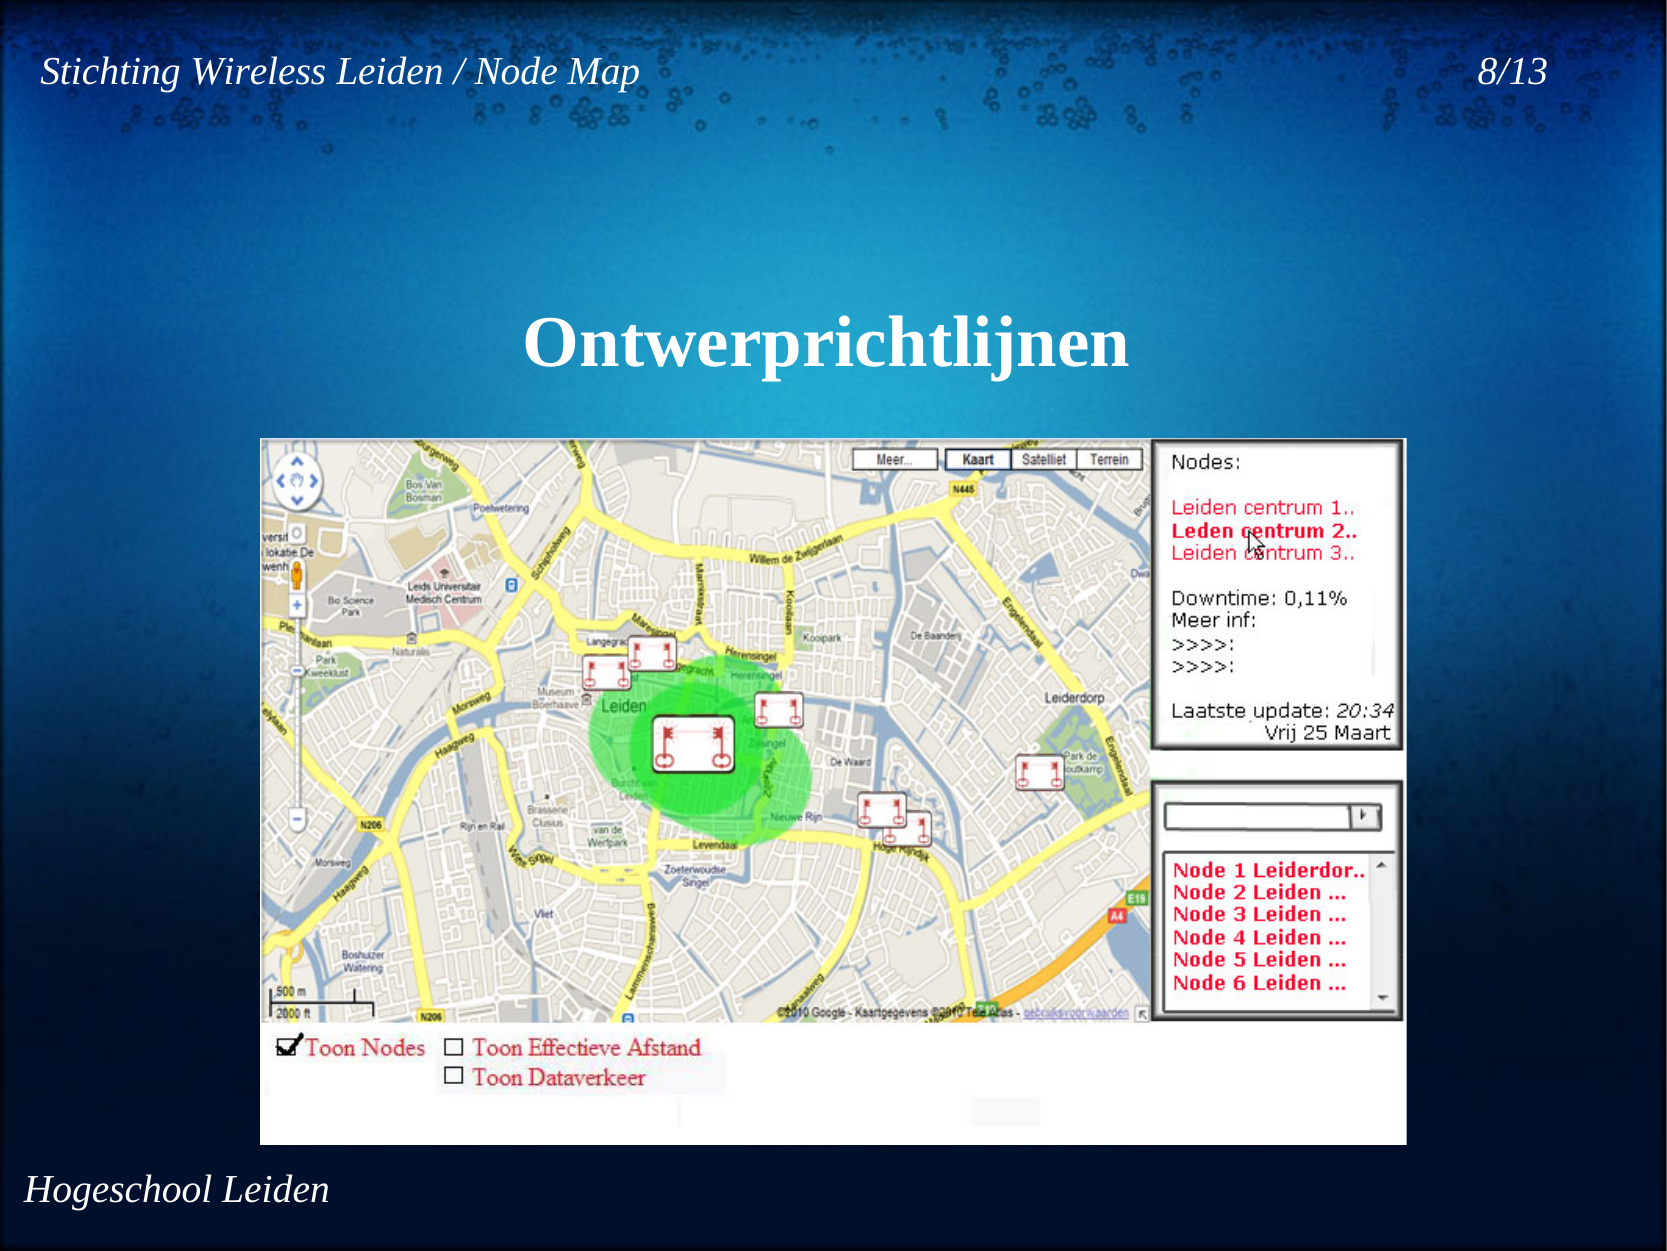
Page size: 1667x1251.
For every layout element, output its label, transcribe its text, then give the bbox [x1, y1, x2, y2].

picture [0, 0, 1667, 1251]
title Stichting Wireless Leiden / Node Map 8/13 [40, 48, 1629, 96]
text_box Hogeschool Leiden [23, 1166, 1612, 1212]
list Ontwerprichtlijnen [173, 300, 1480, 857]
